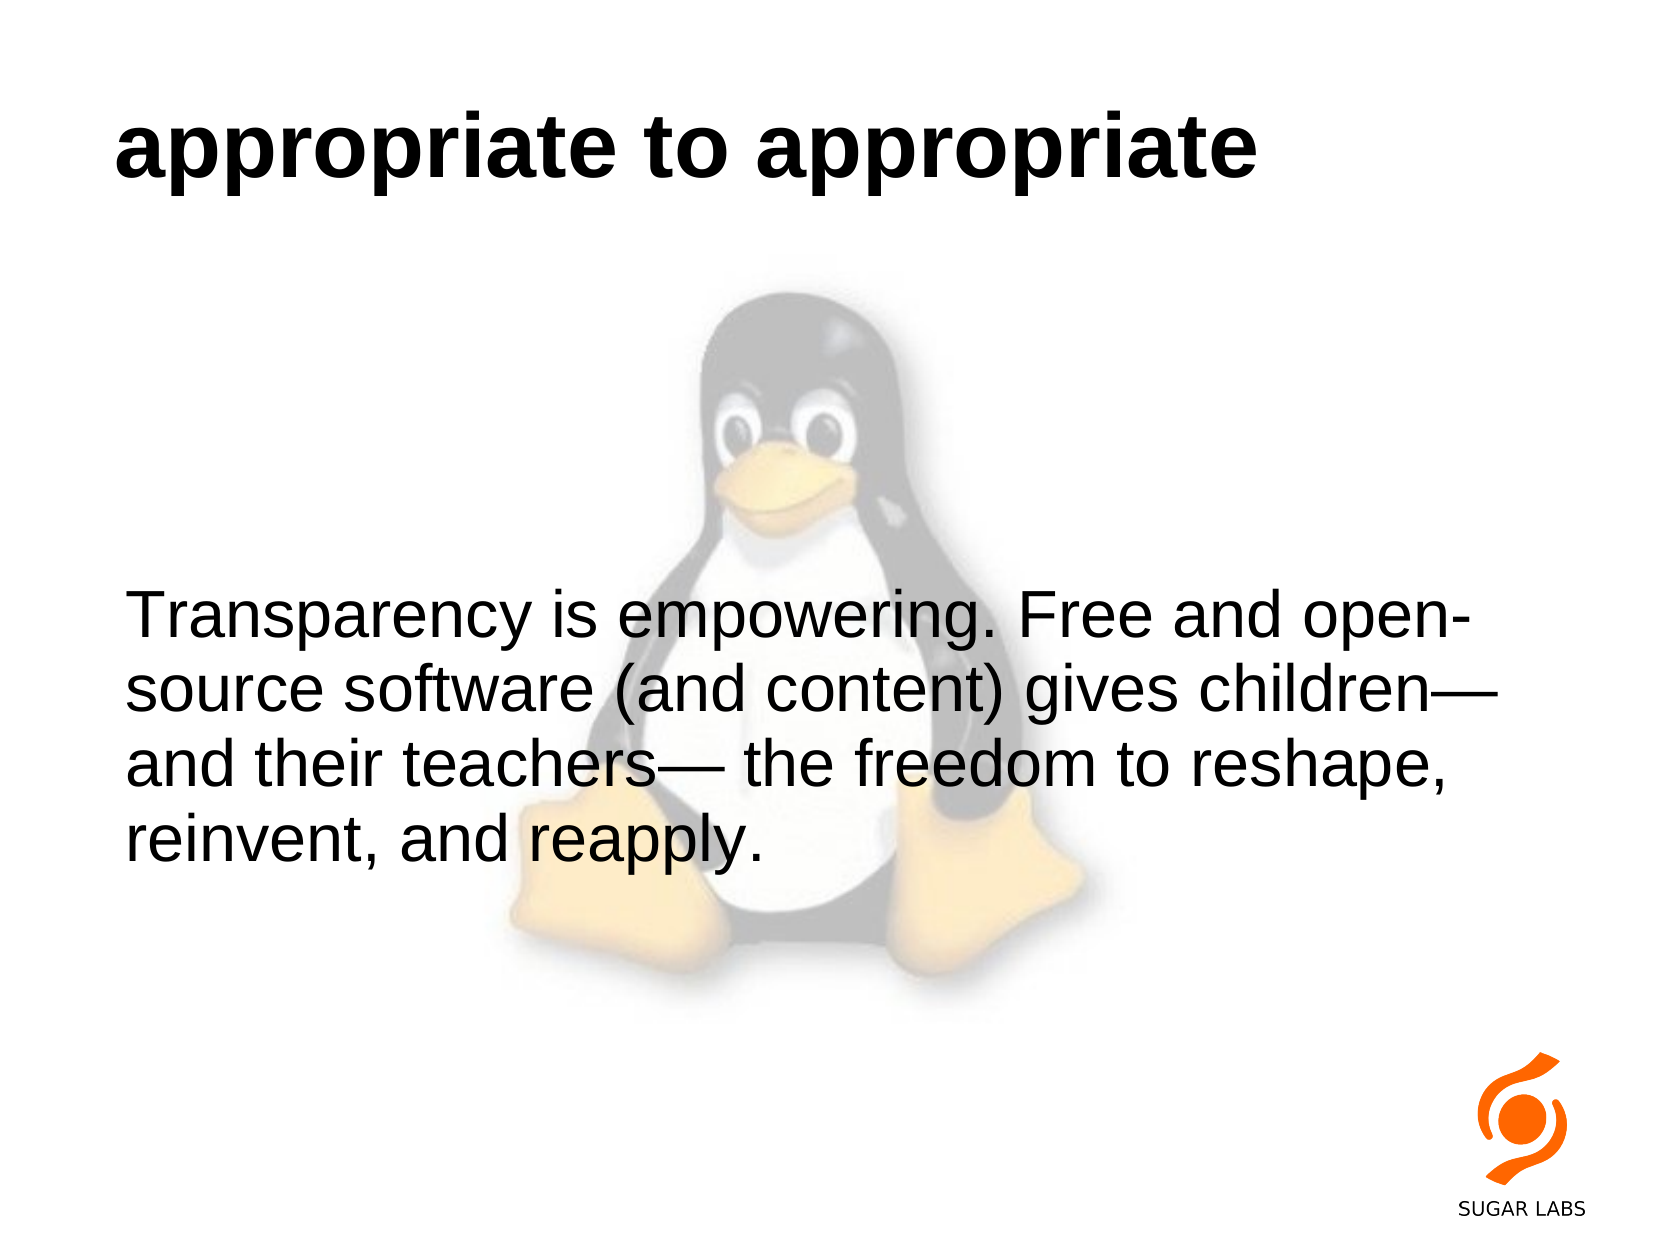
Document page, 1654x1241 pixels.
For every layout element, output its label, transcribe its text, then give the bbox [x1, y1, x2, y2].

picture [452, 308, 1210, 397]
picture [1459, 1052, 1585, 1216]
subtitle Transparency is empowering. Free and open-source software (and content) gives children—and their teachers— the freedom to reshape, reinvent, and reapply. [114, 397, 1567, 1055]
title appropriate to appropriate [114, 0, 1567, 308]
